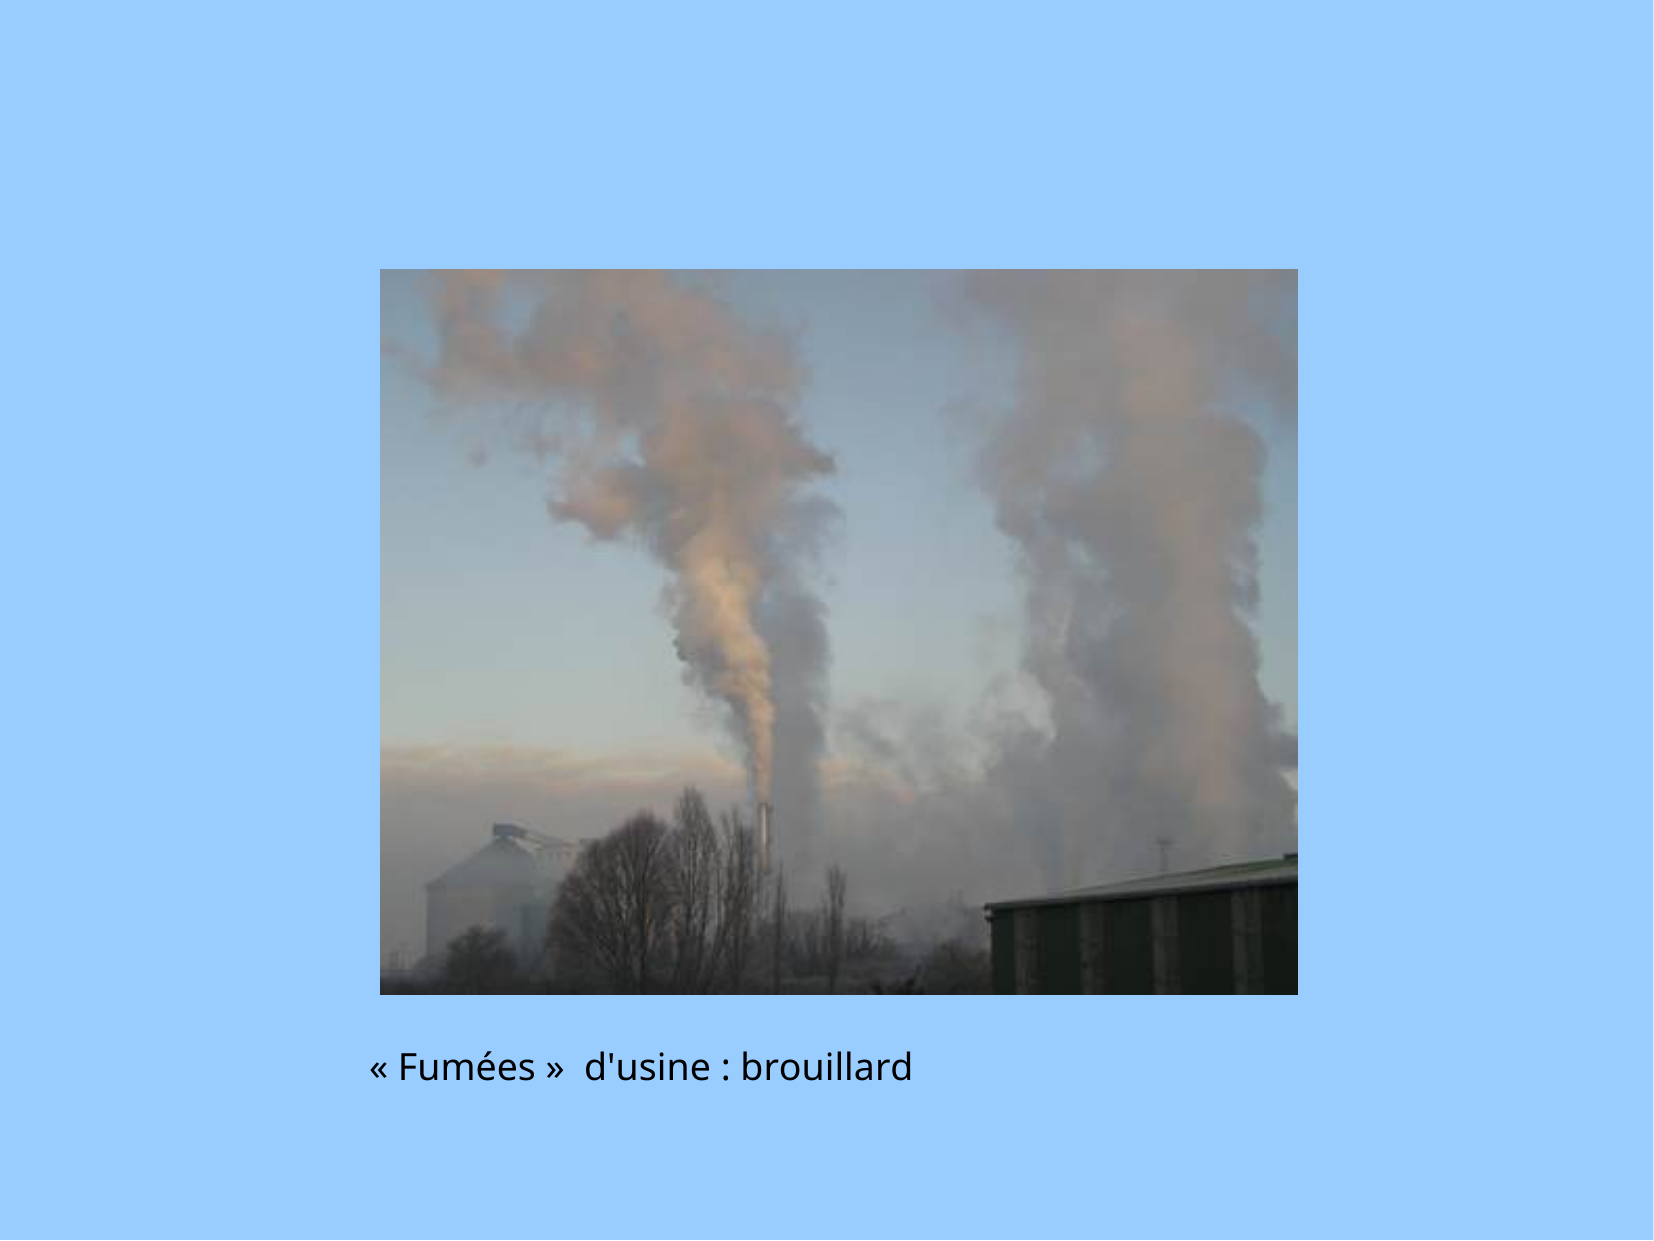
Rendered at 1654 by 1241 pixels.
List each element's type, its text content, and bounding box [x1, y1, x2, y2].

picture [380, 269, 1298, 995]
text_box « Fumées » d'usine : brouillard [354, 1033, 1329, 1092]
